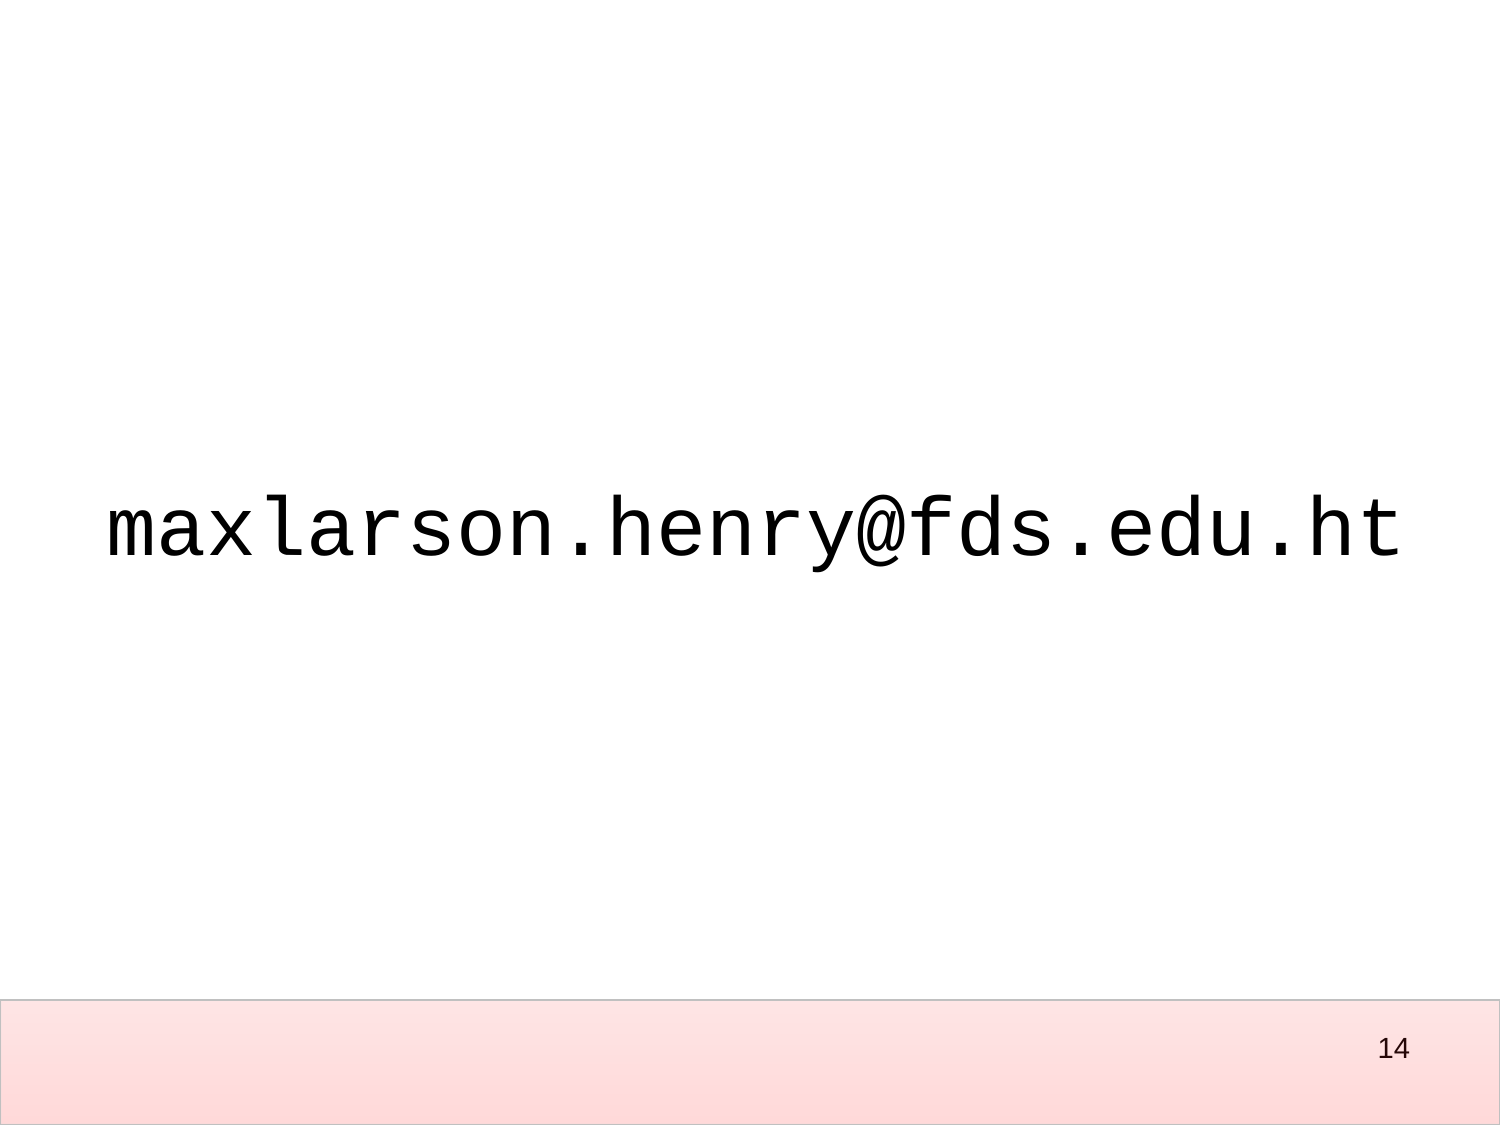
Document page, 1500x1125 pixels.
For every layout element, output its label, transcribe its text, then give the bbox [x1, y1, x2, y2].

text_box [0, 999, 1500, 1125]
subtitle maxlarson.henry@fds.edu.ht [75, 487, 1438, 684]
